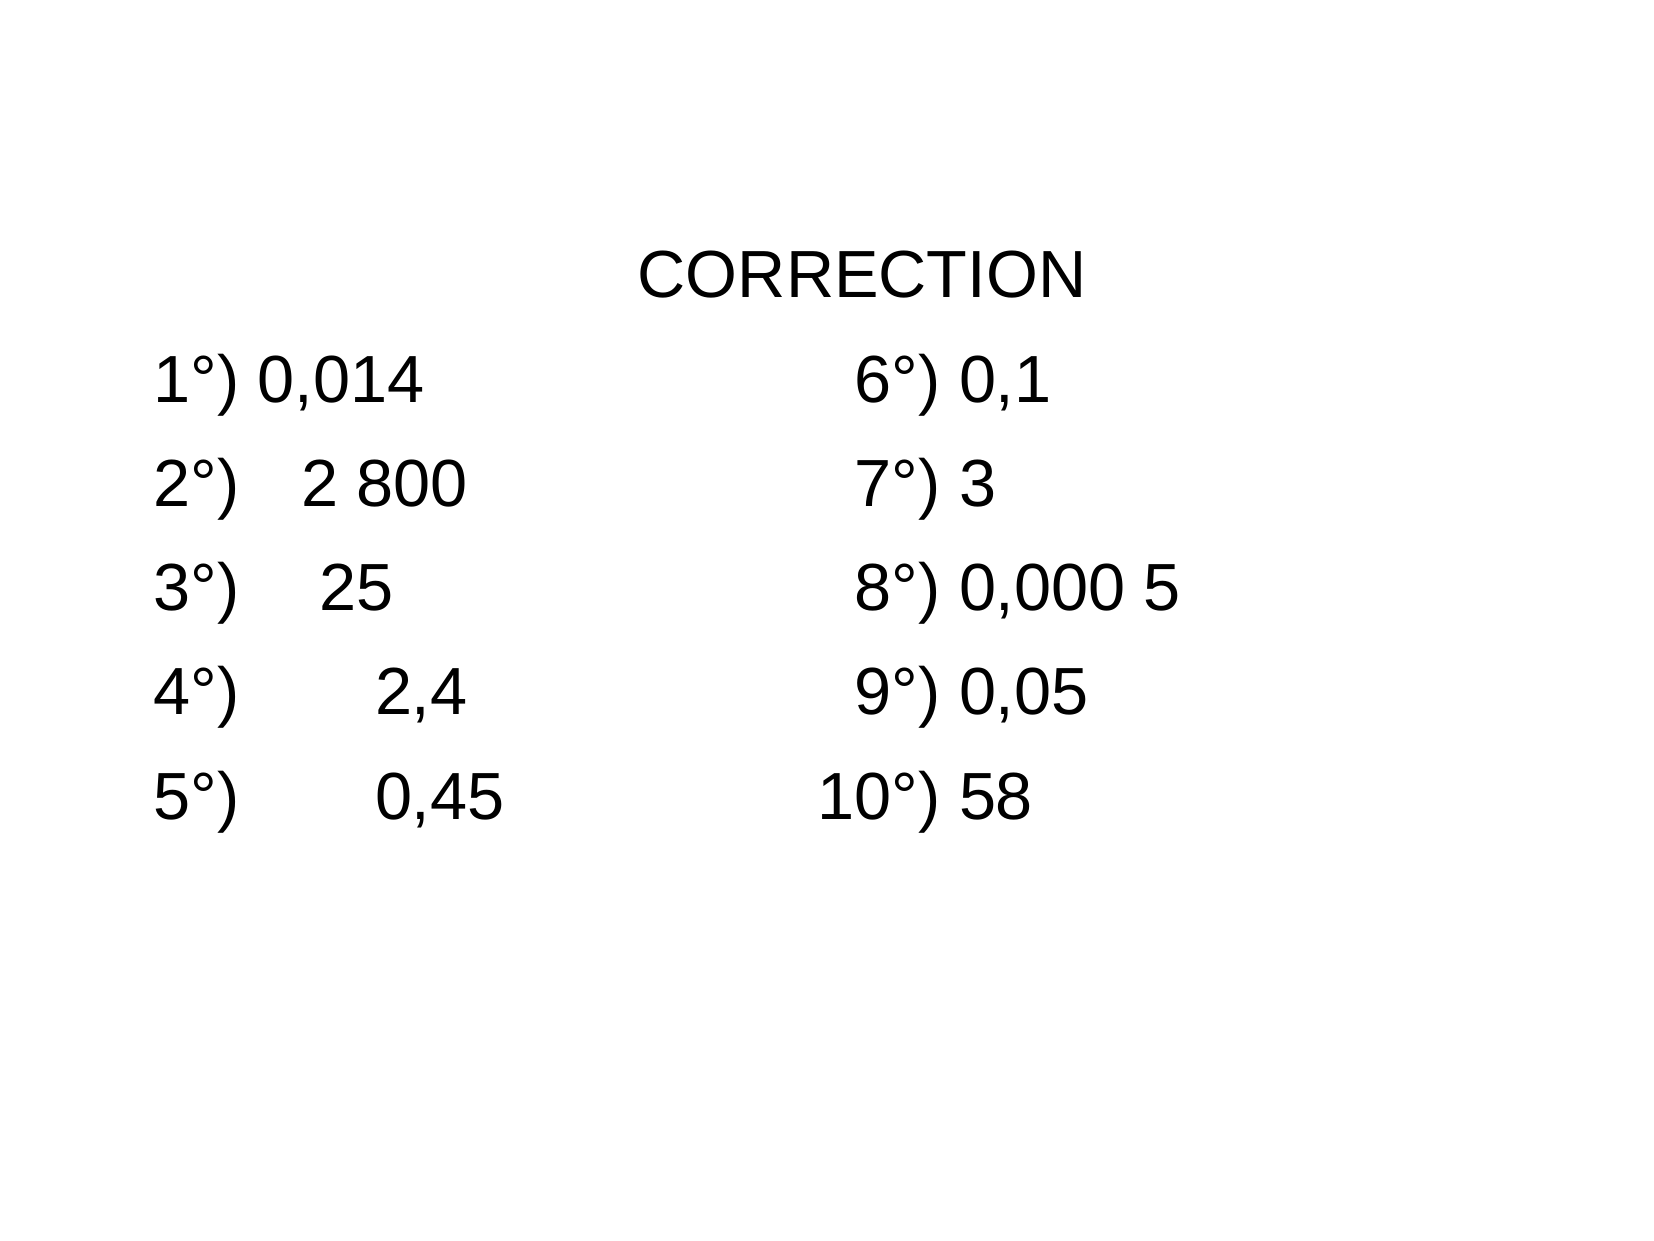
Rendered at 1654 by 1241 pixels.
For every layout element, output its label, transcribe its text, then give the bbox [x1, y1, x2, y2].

list CORRECTION 1°) 0,014 6°) 0,1 2°) 2 800 7°) 3 3°) 25 8°) 0,000 5 4°) 2,4 9°) 0,05 5°) 0,45 10°) 58 [82, 237, 1571, 957]
